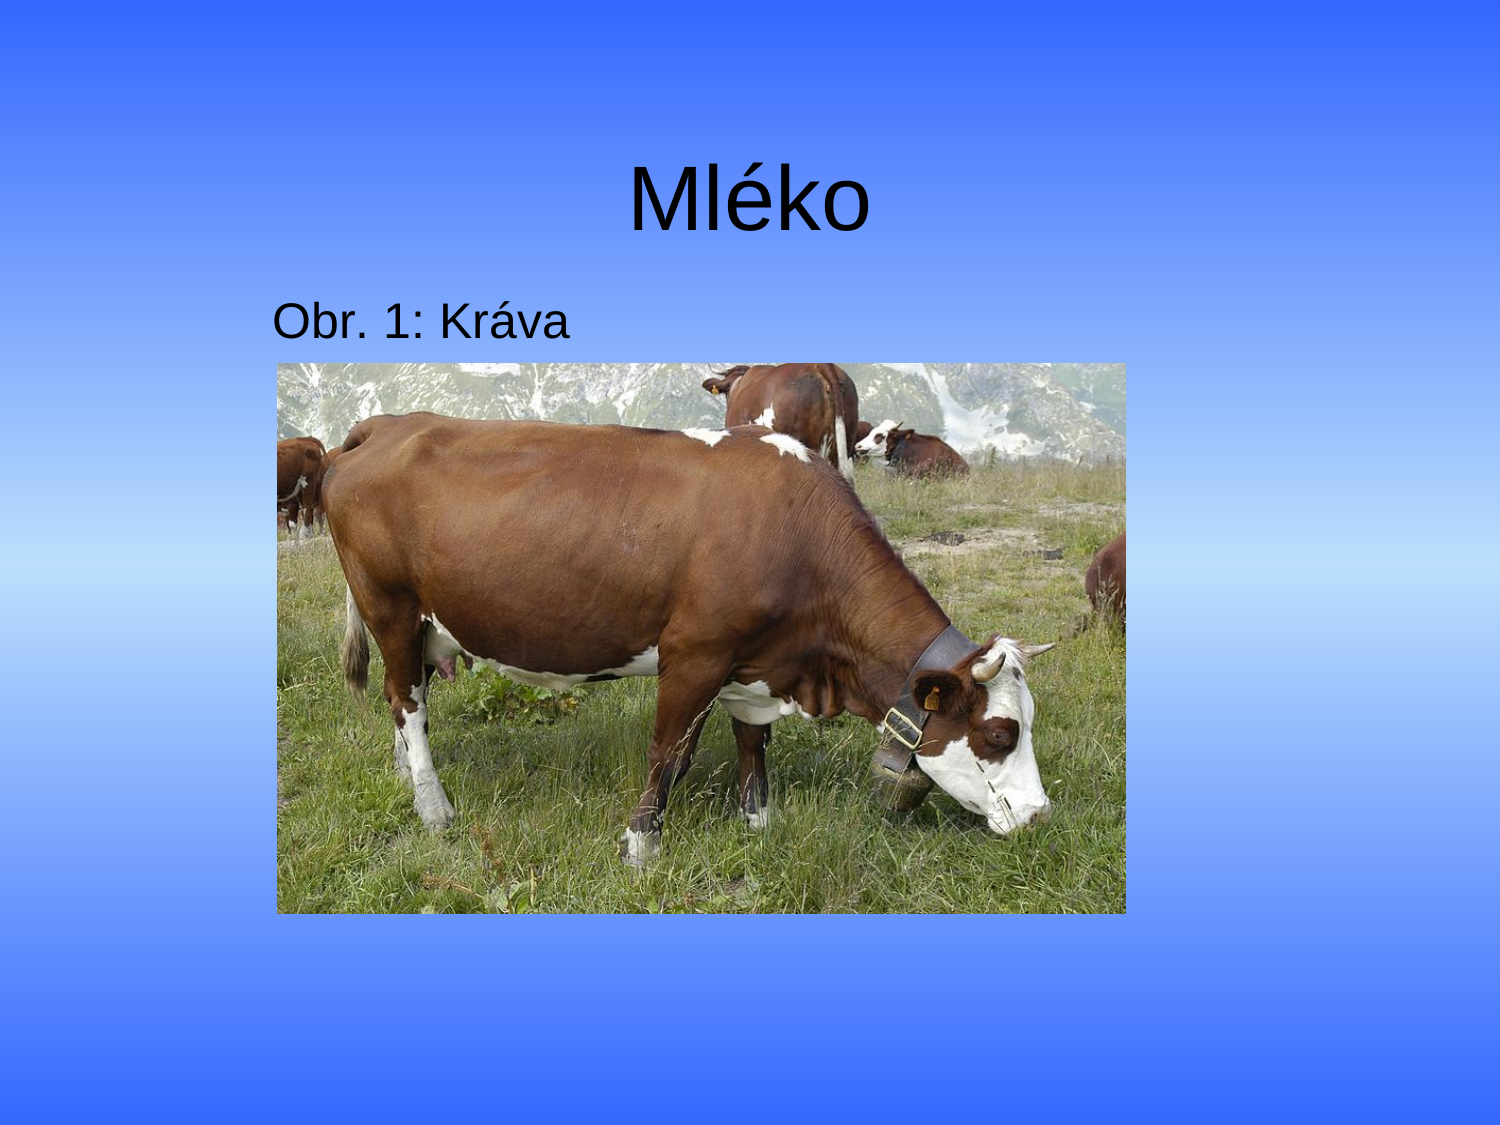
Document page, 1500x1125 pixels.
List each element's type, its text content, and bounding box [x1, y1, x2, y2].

text_box Obr. 1: Kráva [257, 281, 620, 357]
title Mléko [112, 99, 1388, 288]
picture [277, 363, 1126, 915]
